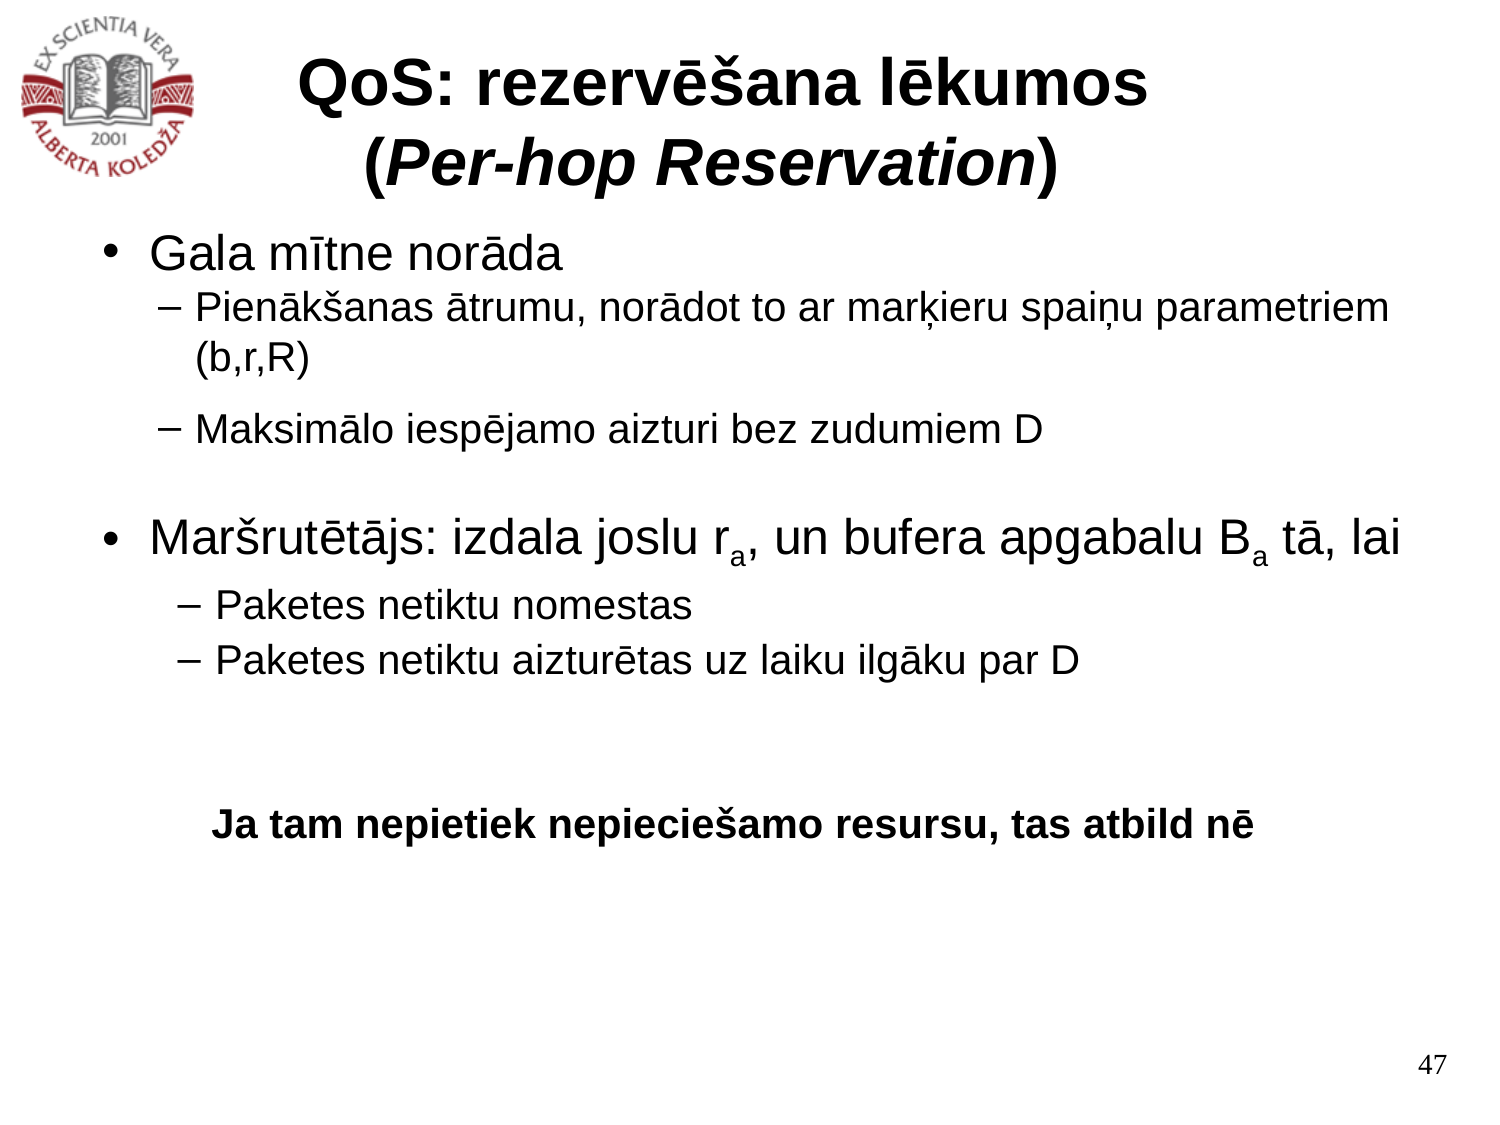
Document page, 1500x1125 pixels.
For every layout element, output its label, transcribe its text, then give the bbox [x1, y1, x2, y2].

list Gala mītne norāda Pienākšanas ātrumu, norādot to ar marķieru spaiņu parametriem (b,r,R) Maksimālo iespējamo aizturi bez zudumiem D Maršrutētājs: izdala joslu ra, un bufera apgabalu Ba tā, lai Paketes netiktu nomestas Paketes netiktu aizturētas uz laiku ilgāku par D [87, 212, 1450, 1038]
text_box Ja tam nepietiek nepieciešamo resursu, tas atbild nē [196, 789, 1270, 855]
picture [21, 16, 194, 177]
text_box <skaitlis> [1312, 1037, 1463, 1101]
title QoS: rezervēšana lēkumos (Per-hop Reservation) [50, 31, 1374, 207]
